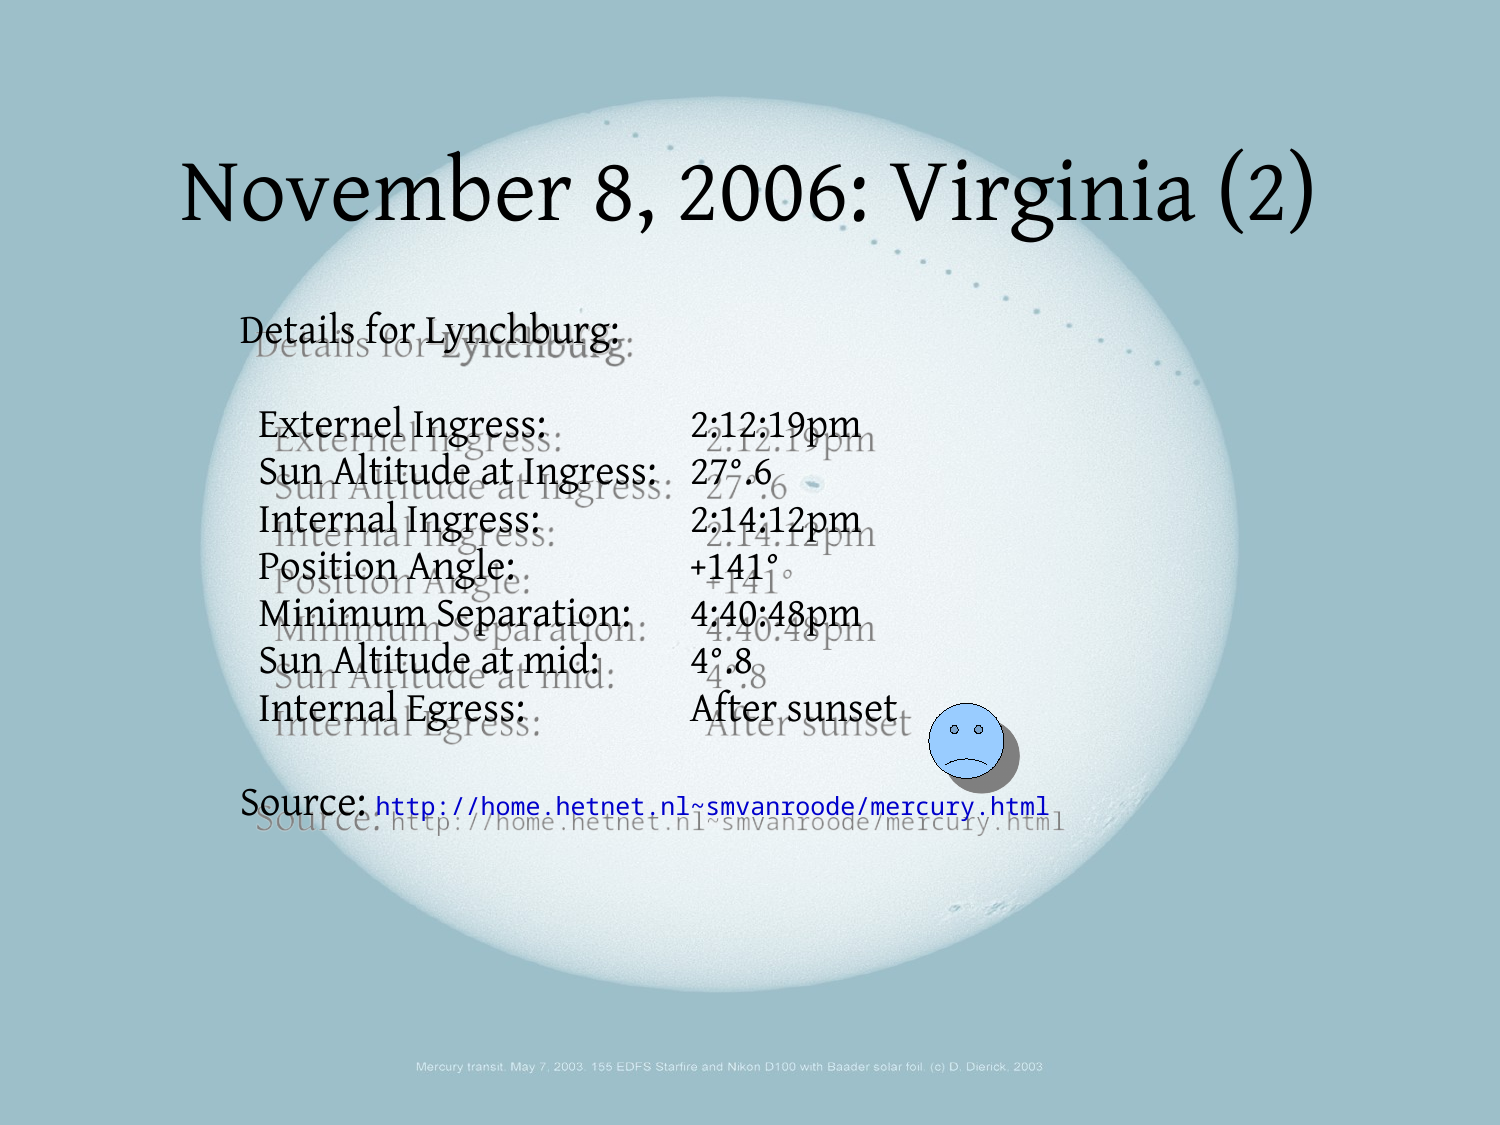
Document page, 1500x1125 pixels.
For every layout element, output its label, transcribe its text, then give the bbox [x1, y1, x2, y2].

text_box [928, 703, 1004, 779]
text_box Details for Lynchburg: Externel Ingress: 2:12:19pm Sun Altitude at Ingress: 27°.6 Internal Ingress: 2:14:12pm Position Angle: +141° Minimum Separation: 4:40:48pm Sun Altitude at mid: 4°.8 Internal Egress: After sunset Source: http://home.hetnet.nl~smvanroode/mercury.html [225, 299, 1313, 882]
title November 8, 2006: Virginia (2) [112, 99, 1388, 288]
picture [0, 0, 1500, 1125]
